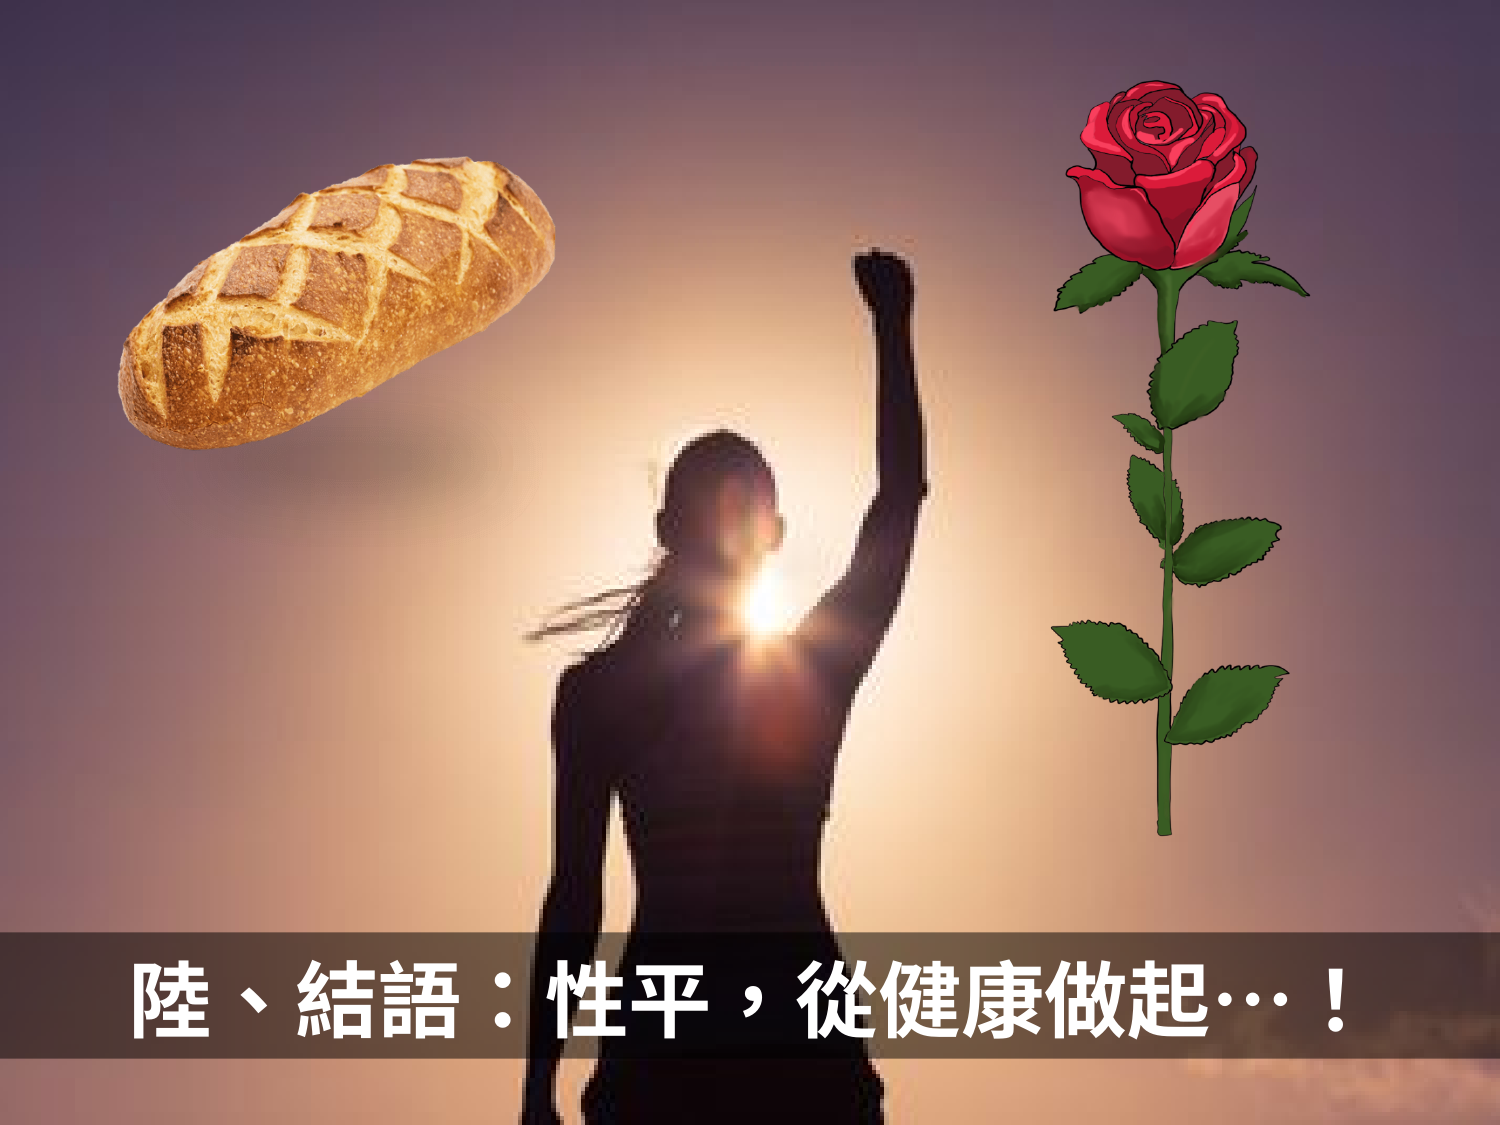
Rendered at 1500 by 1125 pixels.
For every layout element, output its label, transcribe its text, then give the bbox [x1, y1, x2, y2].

text_box 陸、結語：性平，從健康做起…！ [0, 932, 1500, 1059]
picture [0, 1059, 1500, 1125]
picture [0, 0, 1500, 932]
